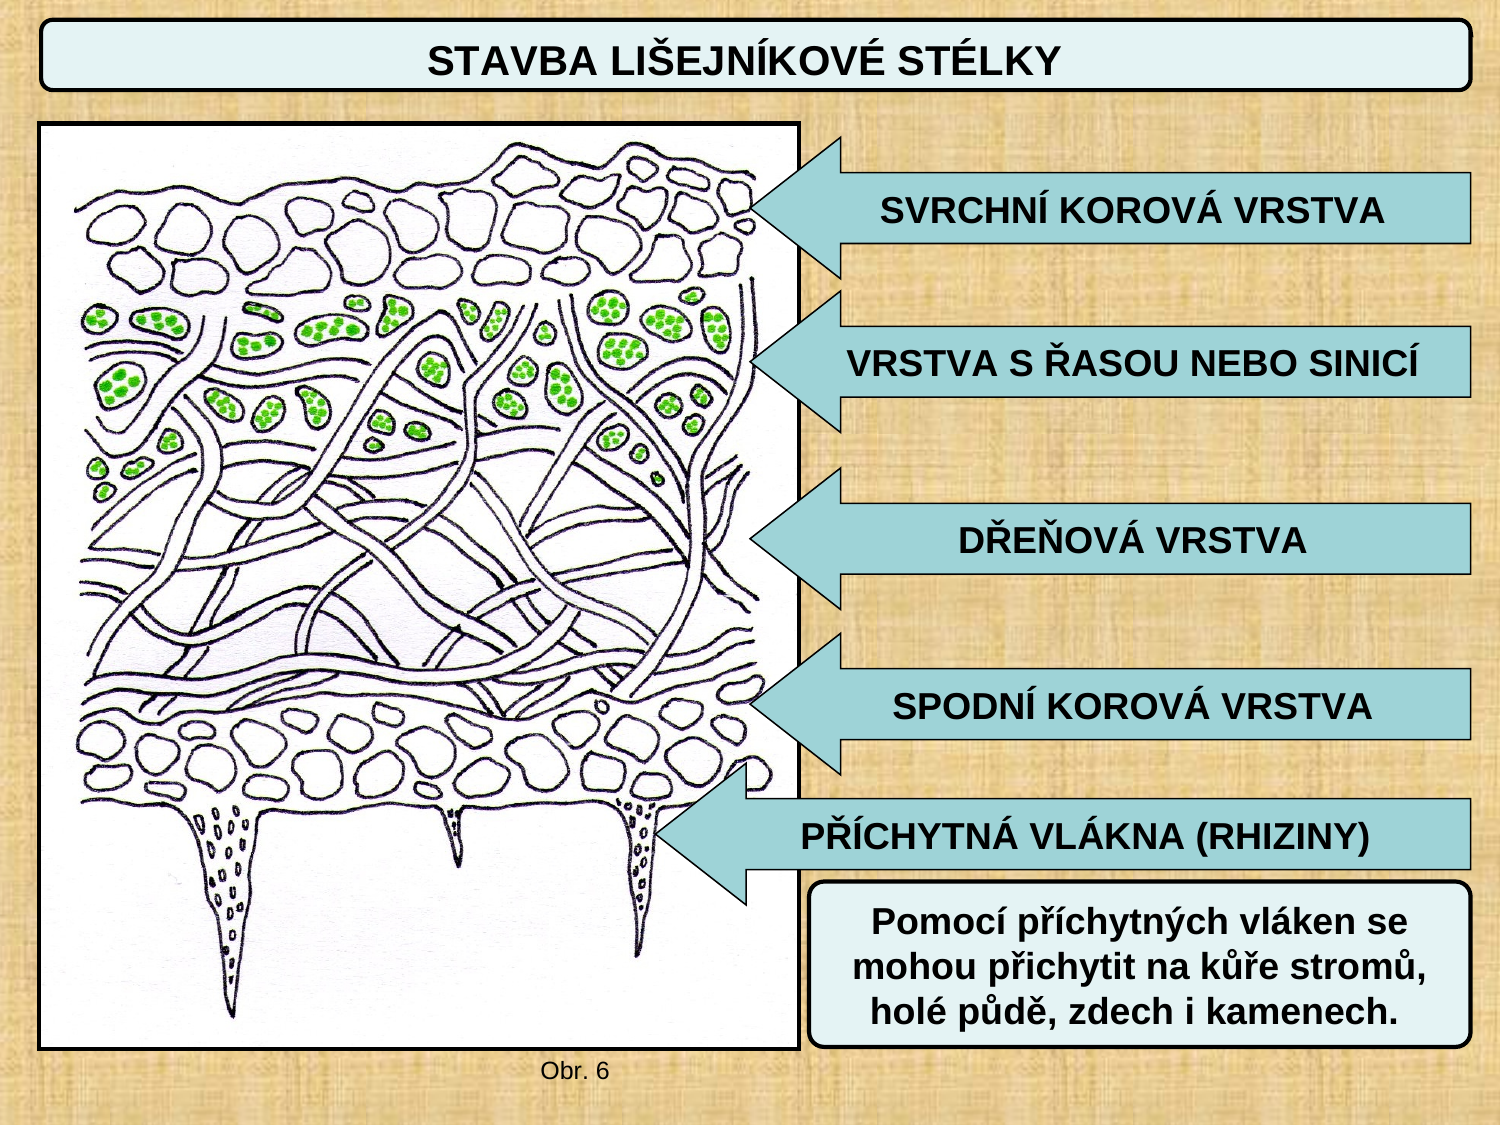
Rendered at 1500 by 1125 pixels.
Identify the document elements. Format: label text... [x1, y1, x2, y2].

text_box SVRCHNÍ KOROVÁ VRSTVA [750, 137, 1471, 279]
text_box DŘEŇOVÁ VRSTVA [750, 467, 1471, 610]
text_box SPODNÍ KOROVÁ VRSTVA [750, 633, 1471, 775]
text_box Obr. 6 [525, 1046, 626, 1093]
text_box VRSTVA S ŘASOU NEBO SINICÍ [750, 290, 1471, 433]
text_box Pomocí příchytných vláken se mohou přichytit na kůře stromů, holé půdě, zdech i kamenech. [809, 881, 1471, 1047]
text_box STAVBA LIŠEJNÍKOVÉ STÉLKY [41, 19, 1471, 91]
text_box PŘÍCHYTNÁ VLÁKNA (RHIZINY) [655, 763, 1471, 905]
picture [0, 0, 1500, 1125]
